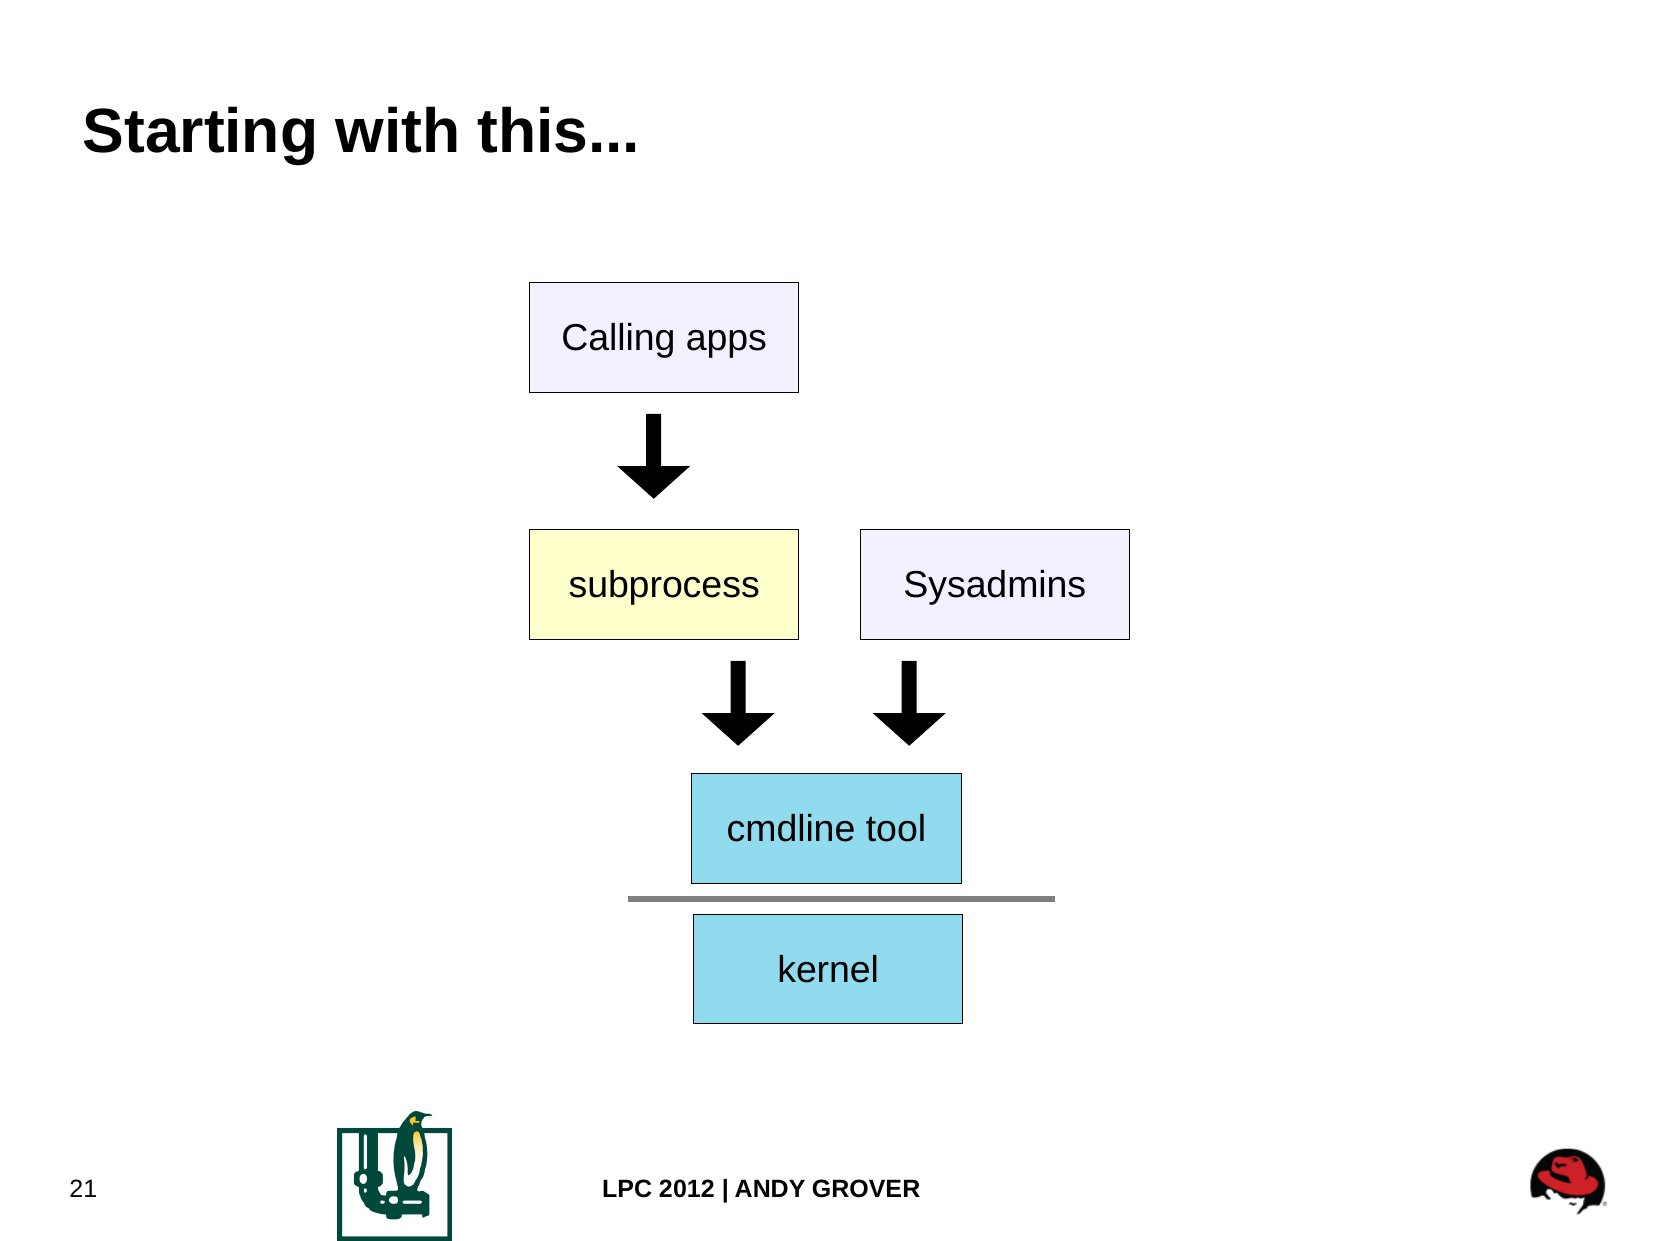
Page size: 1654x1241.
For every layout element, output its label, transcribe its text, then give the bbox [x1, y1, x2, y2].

text_box [721, 660, 755, 736]
text_box cmdline tool [691, 773, 962, 884]
text_box subprocess [529, 529, 799, 640]
title Starting with this... [82, 37, 1571, 226]
text_box Calling apps [529, 282, 799, 393]
picture [337, 1111, 452, 1241]
text_box [636, 413, 671, 489]
text_box [892, 660, 927, 736]
text_box kernel [693, 914, 963, 1024]
picture [1529, 1146, 1613, 1224]
text_box Sysadmins [860, 529, 1130, 640]
